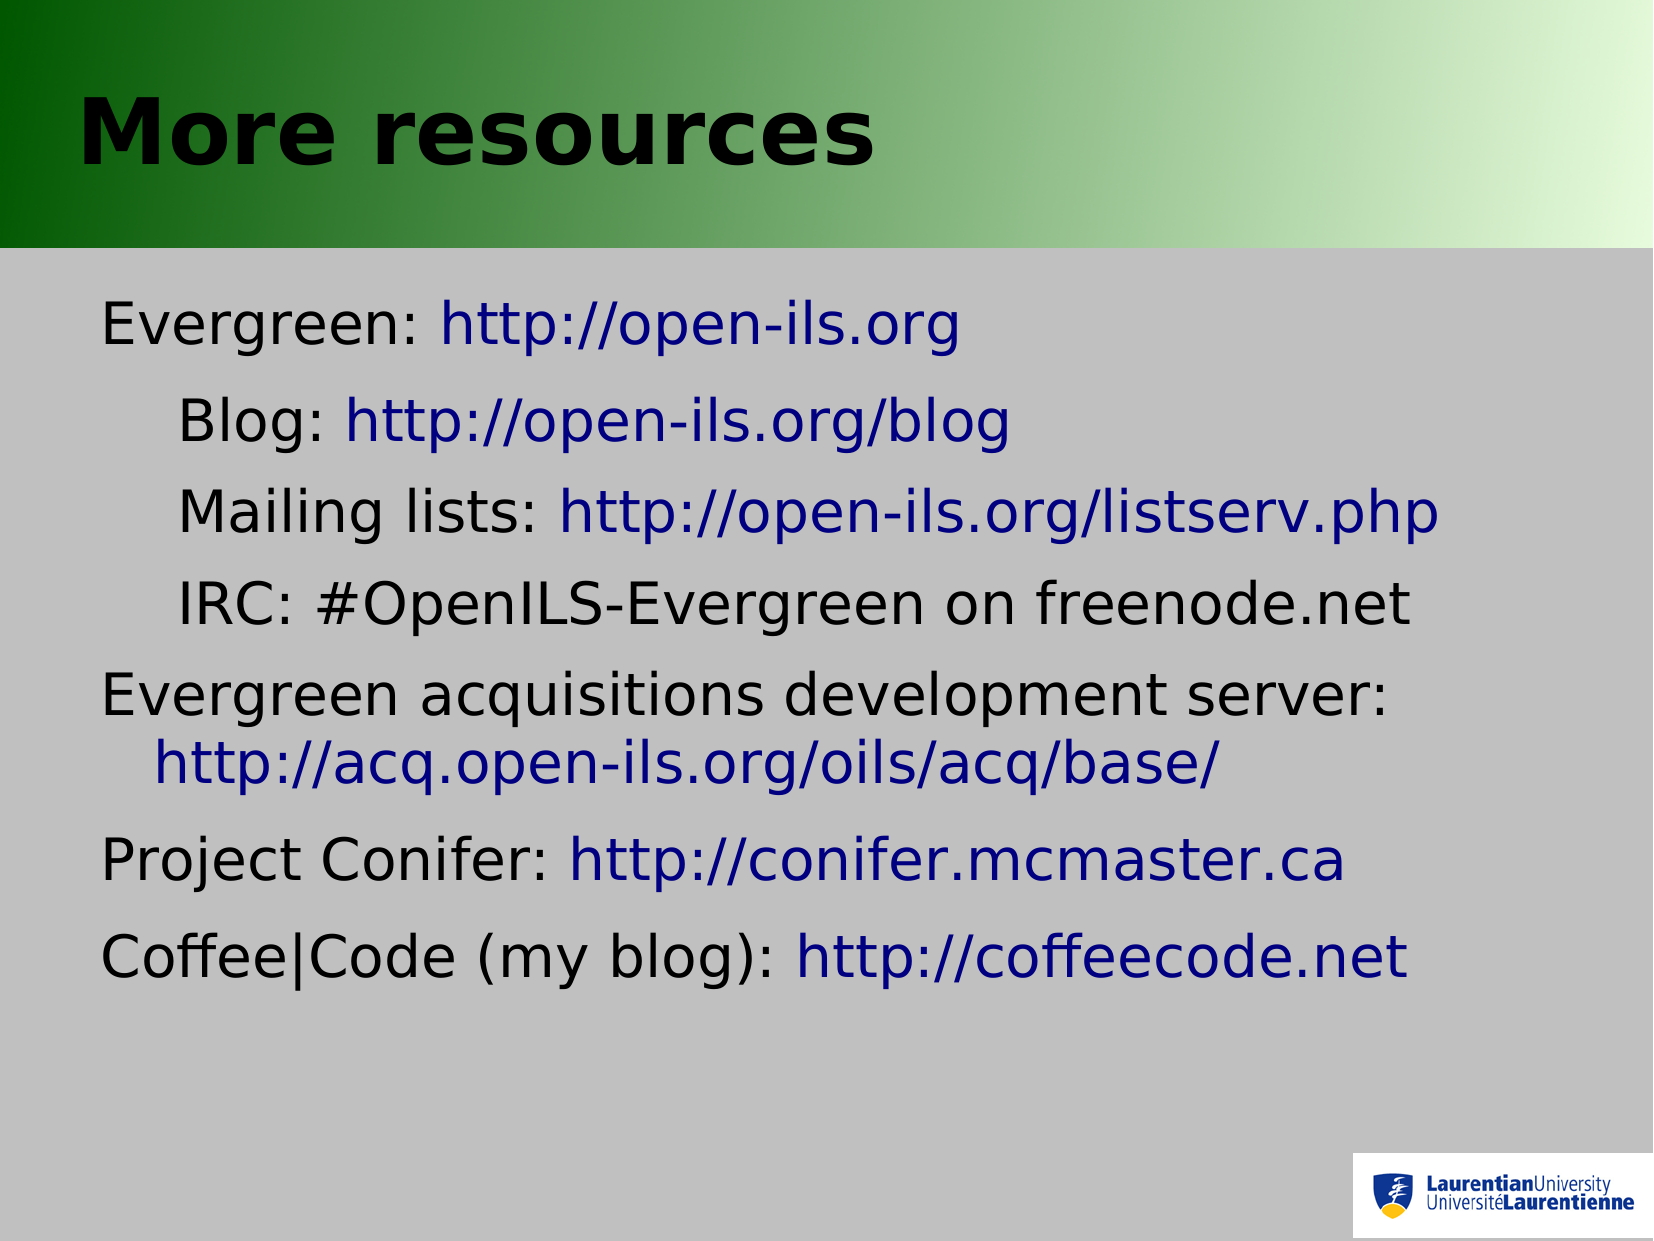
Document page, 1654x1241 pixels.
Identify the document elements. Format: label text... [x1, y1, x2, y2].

picture [1353, 1153, 1653, 1238]
picture [0, 0, 1653, 248]
list Evergreen: http://open-ils.org Blog: http://open-ils.org/blog Mailing lists: http://open-ils.org/listserv.php IRC: #OpenILS-Evergreen on freenode.net Evergreen acquisitions development server: http://acq.open-ils.org/oils/acq/base/ Project Conifer: http://conifer.mcmaster.ca Coffee|Code (my blog): http://coffeecode.net [82, 290, 1571, 1095]
title More resources [76, 29, 1565, 237]
